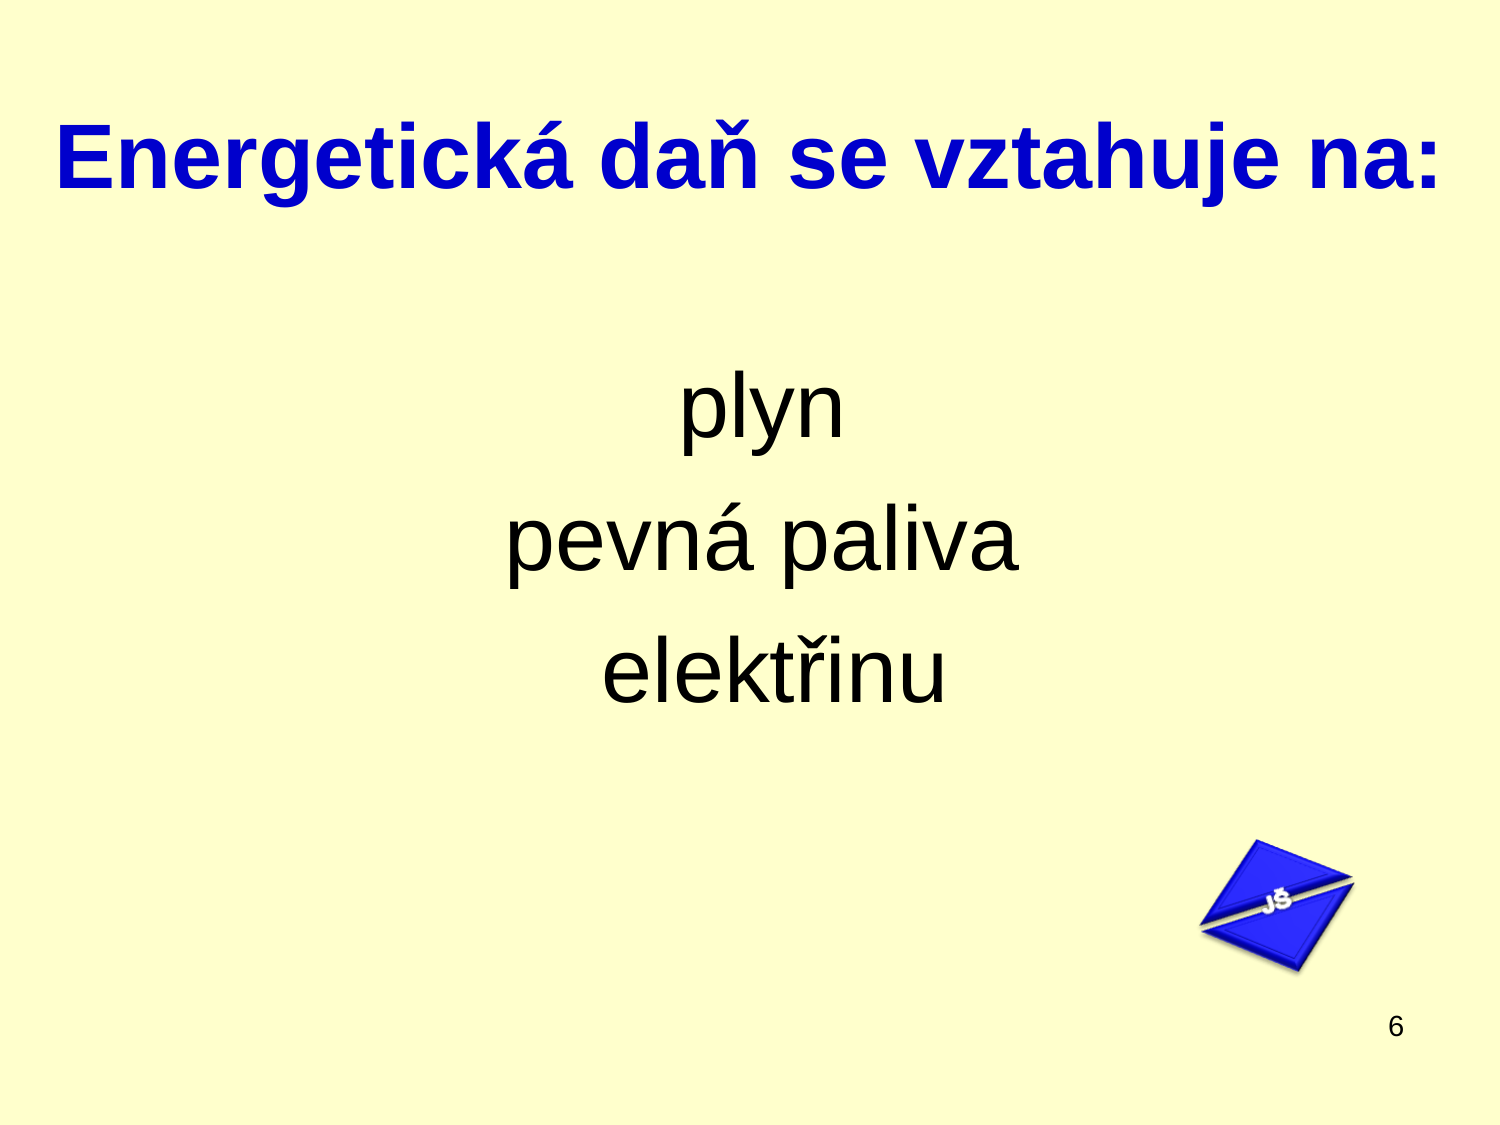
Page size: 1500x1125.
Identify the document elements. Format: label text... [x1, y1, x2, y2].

list plyn pevná paliva elektřinu [100, 337, 1451, 863]
picture [1185, 828, 1366, 990]
title Energetická daň se vztahuje na: [29, 0, 1471, 435]
text_box <číslo> [1068, 999, 1420, 1078]
